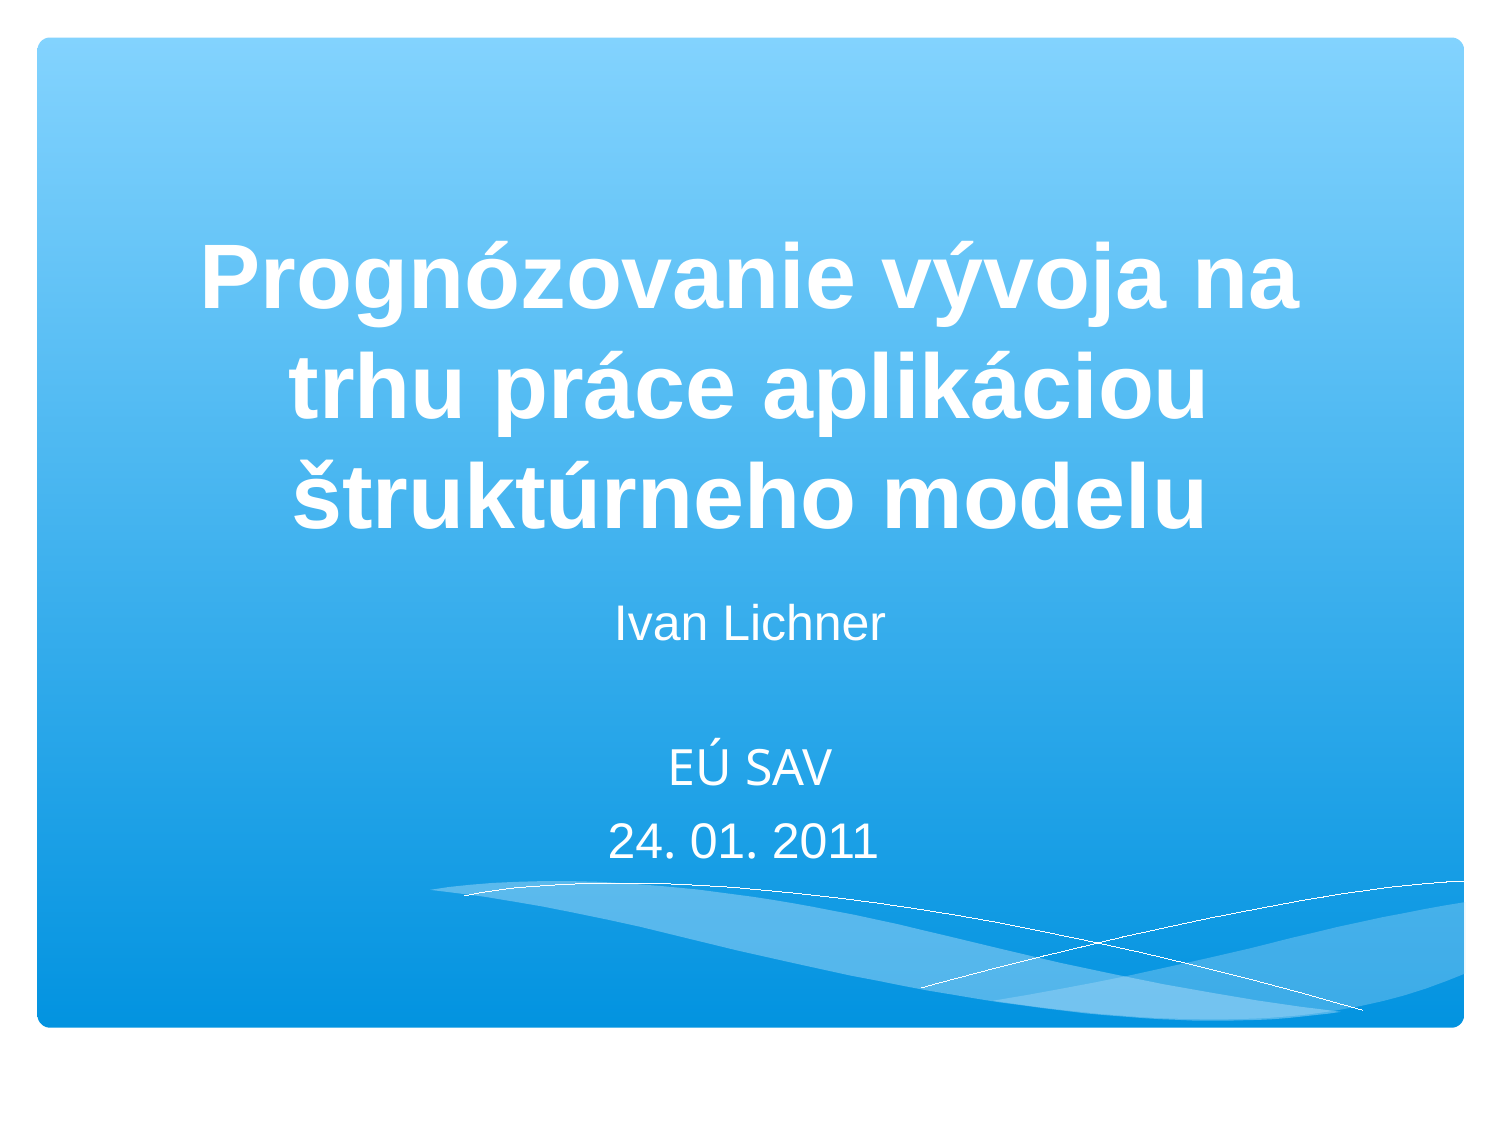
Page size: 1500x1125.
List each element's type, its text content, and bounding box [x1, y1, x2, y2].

text_box Ivan Lichner EÚ SAV 24. 01. 2011 [225, 583, 1276, 941]
title Prognózovanie vývoja na trhu práce aplikáciou štruktúrneho modelu [112, 209, 1388, 555]
